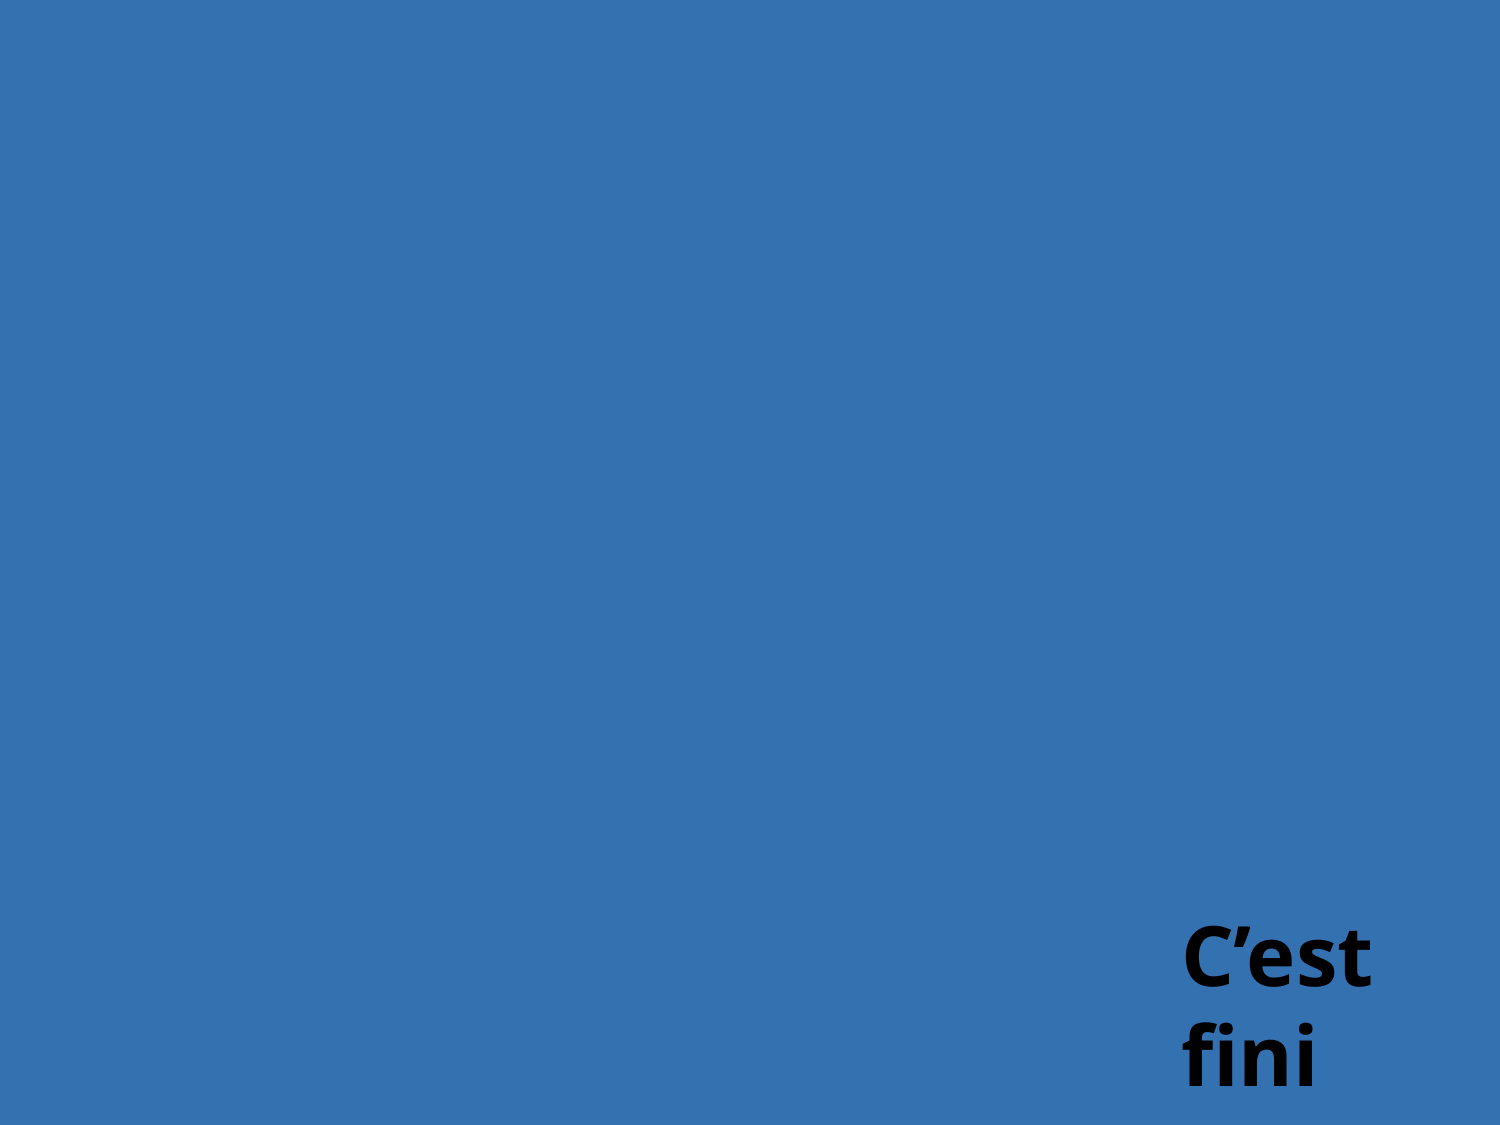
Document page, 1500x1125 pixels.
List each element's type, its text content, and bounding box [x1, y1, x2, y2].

text_box C’est fini [1181, 909, 1465, 1097]
